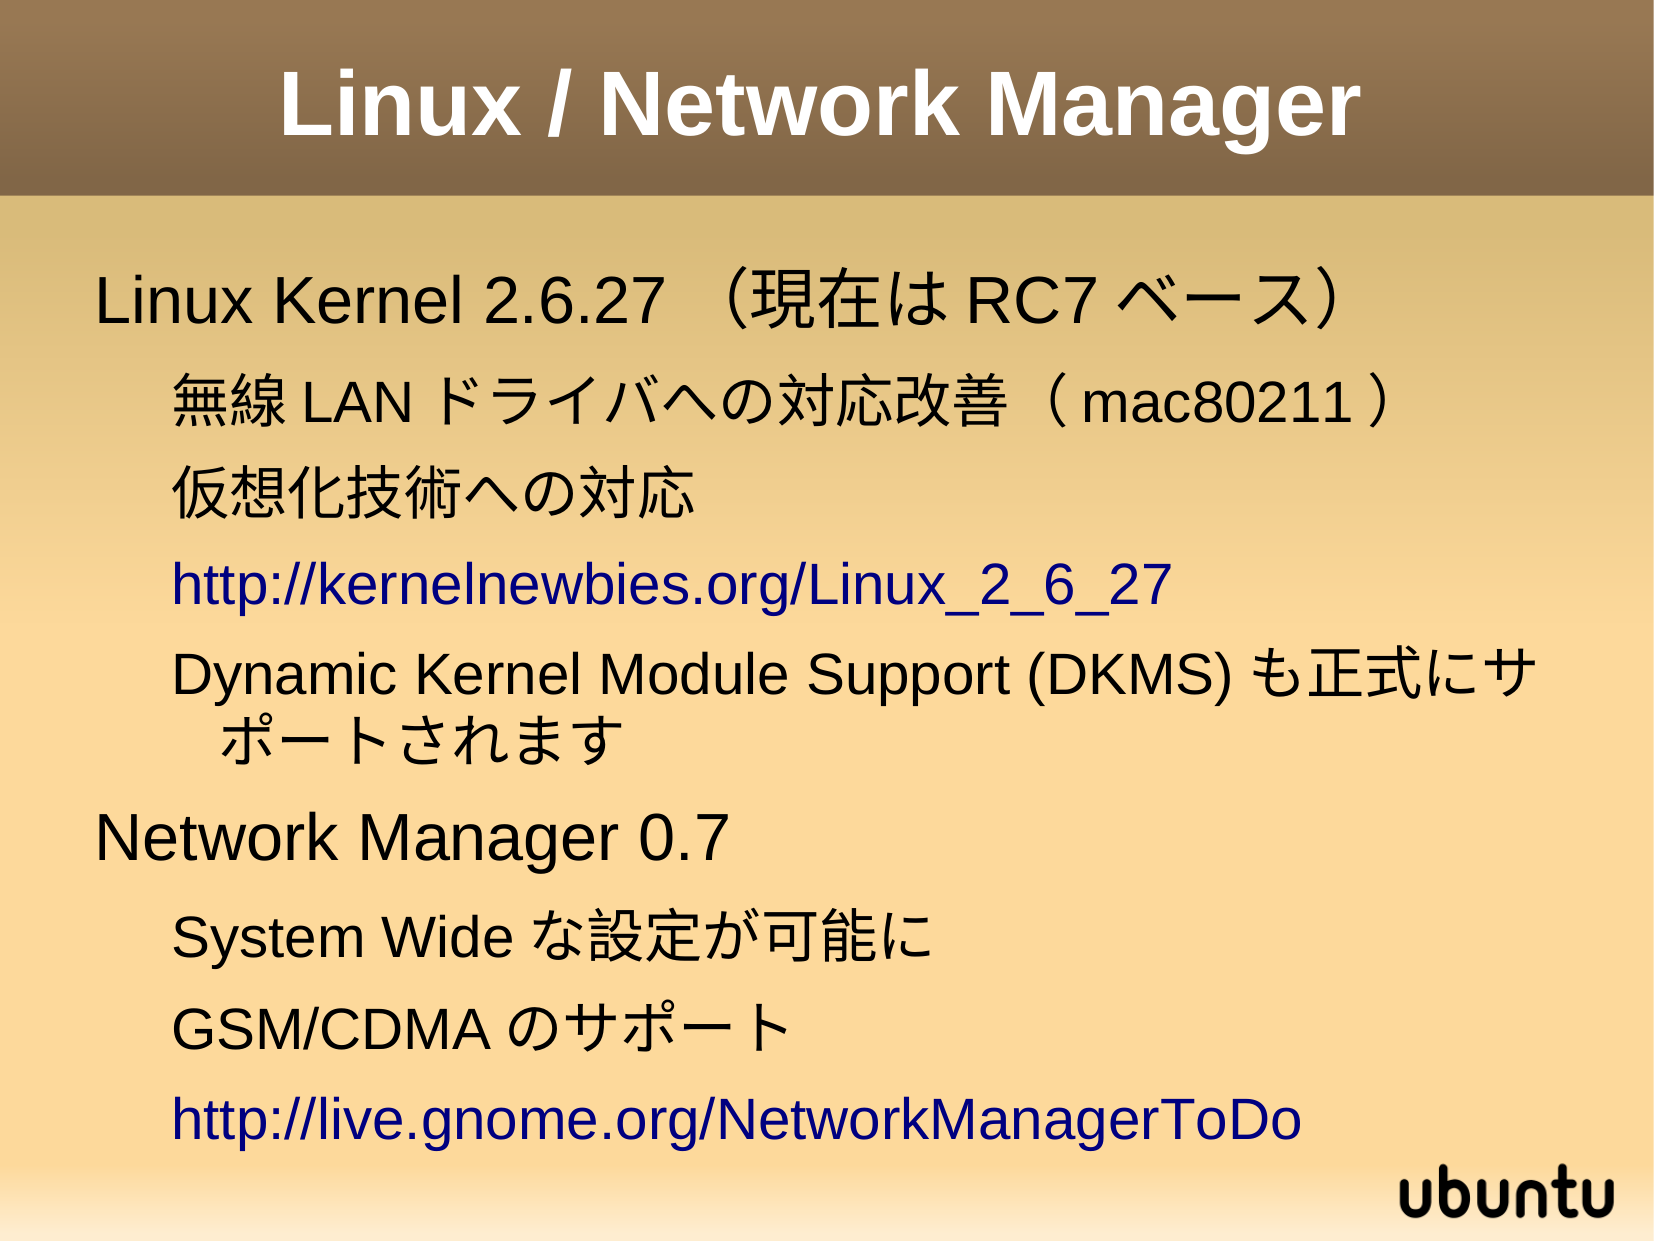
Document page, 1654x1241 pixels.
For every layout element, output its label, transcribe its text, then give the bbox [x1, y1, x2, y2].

picture [0, 0, 1654, 1241]
title Linux / Network Manager [76, 7, 1565, 200]
list Linux Kernel 2.6.27（現在はRC7ベース） 無線LANドライバへの対応改善（mac80211） 仮想化技術への対応 http://kernelnewbies.org/Linux_2_6_27 Dynamic Kernel Module Support (DKMS)も正式にサポートされます Network Manager 0.7 System Wideな設定が可能に GSM/CDMAのサポート http://live.gnome.org/NetworkManagerToDo [76, 261, 1565, 1220]
